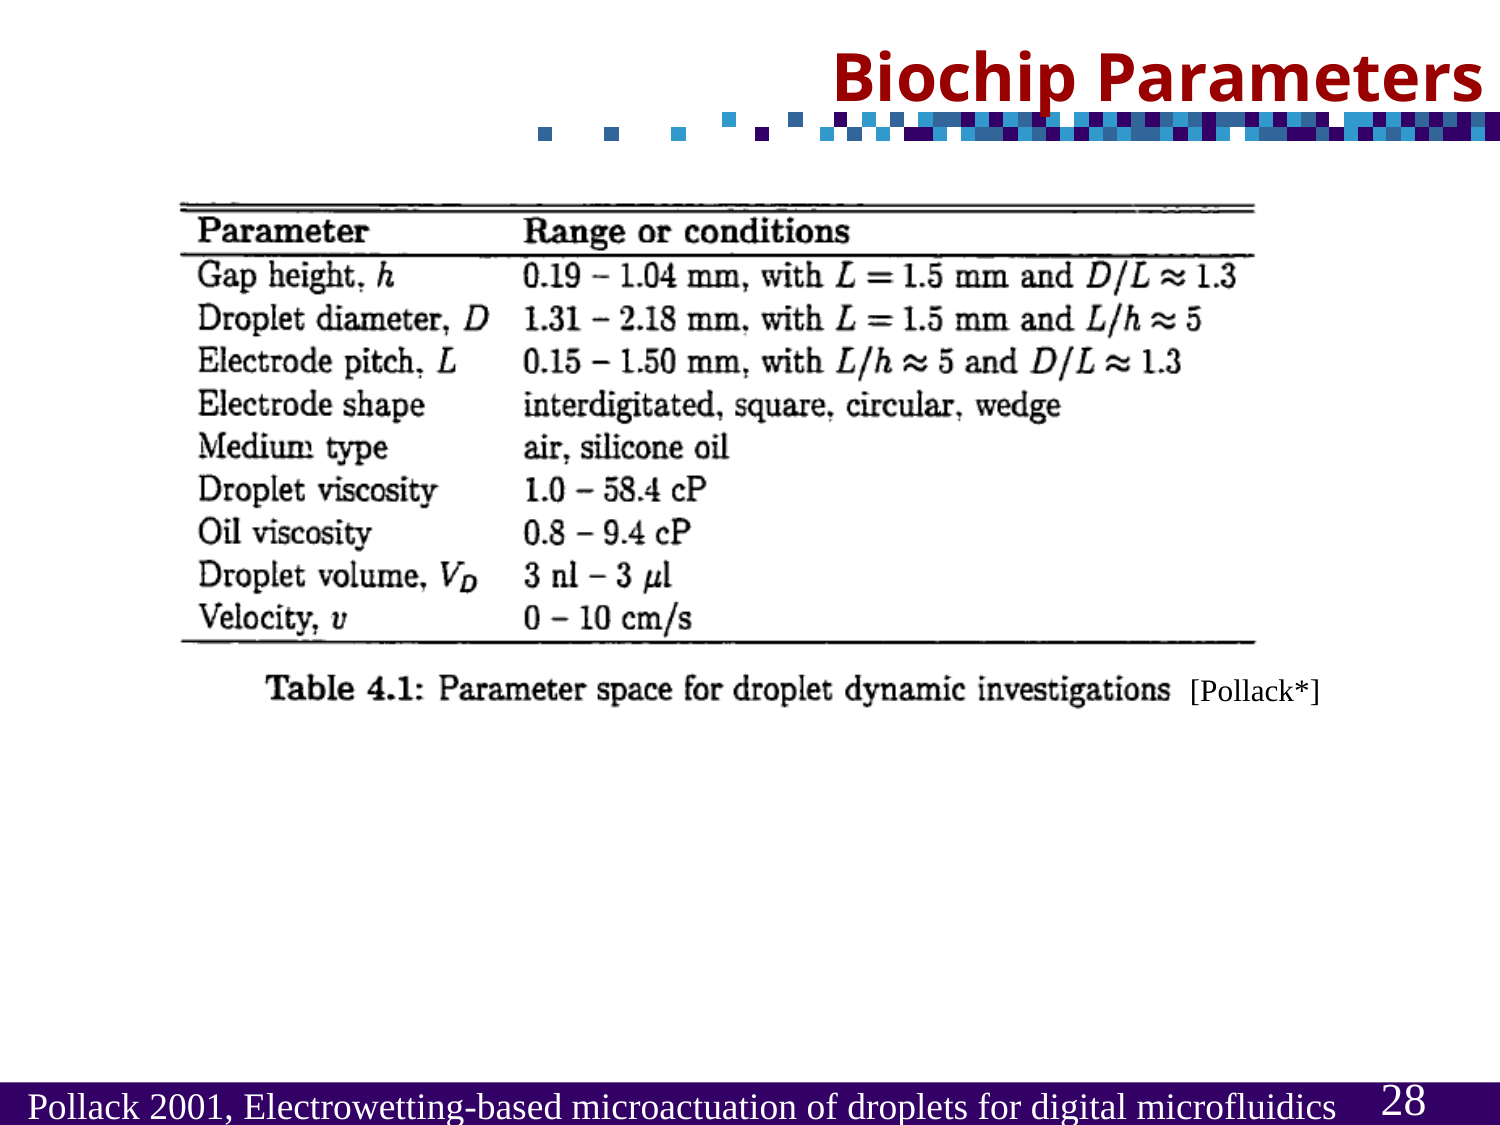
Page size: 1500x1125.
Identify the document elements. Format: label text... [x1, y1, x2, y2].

text_box Pollack 2001, Electrowetting-based microactuation of droplets for digital microfluidics [12, 1074, 1400, 1125]
picture [174, 199, 1294, 715]
text_box [Pollack*] [1174, 662, 1400, 715]
title Biochip Parameters [0, 24, 1500, 125]
